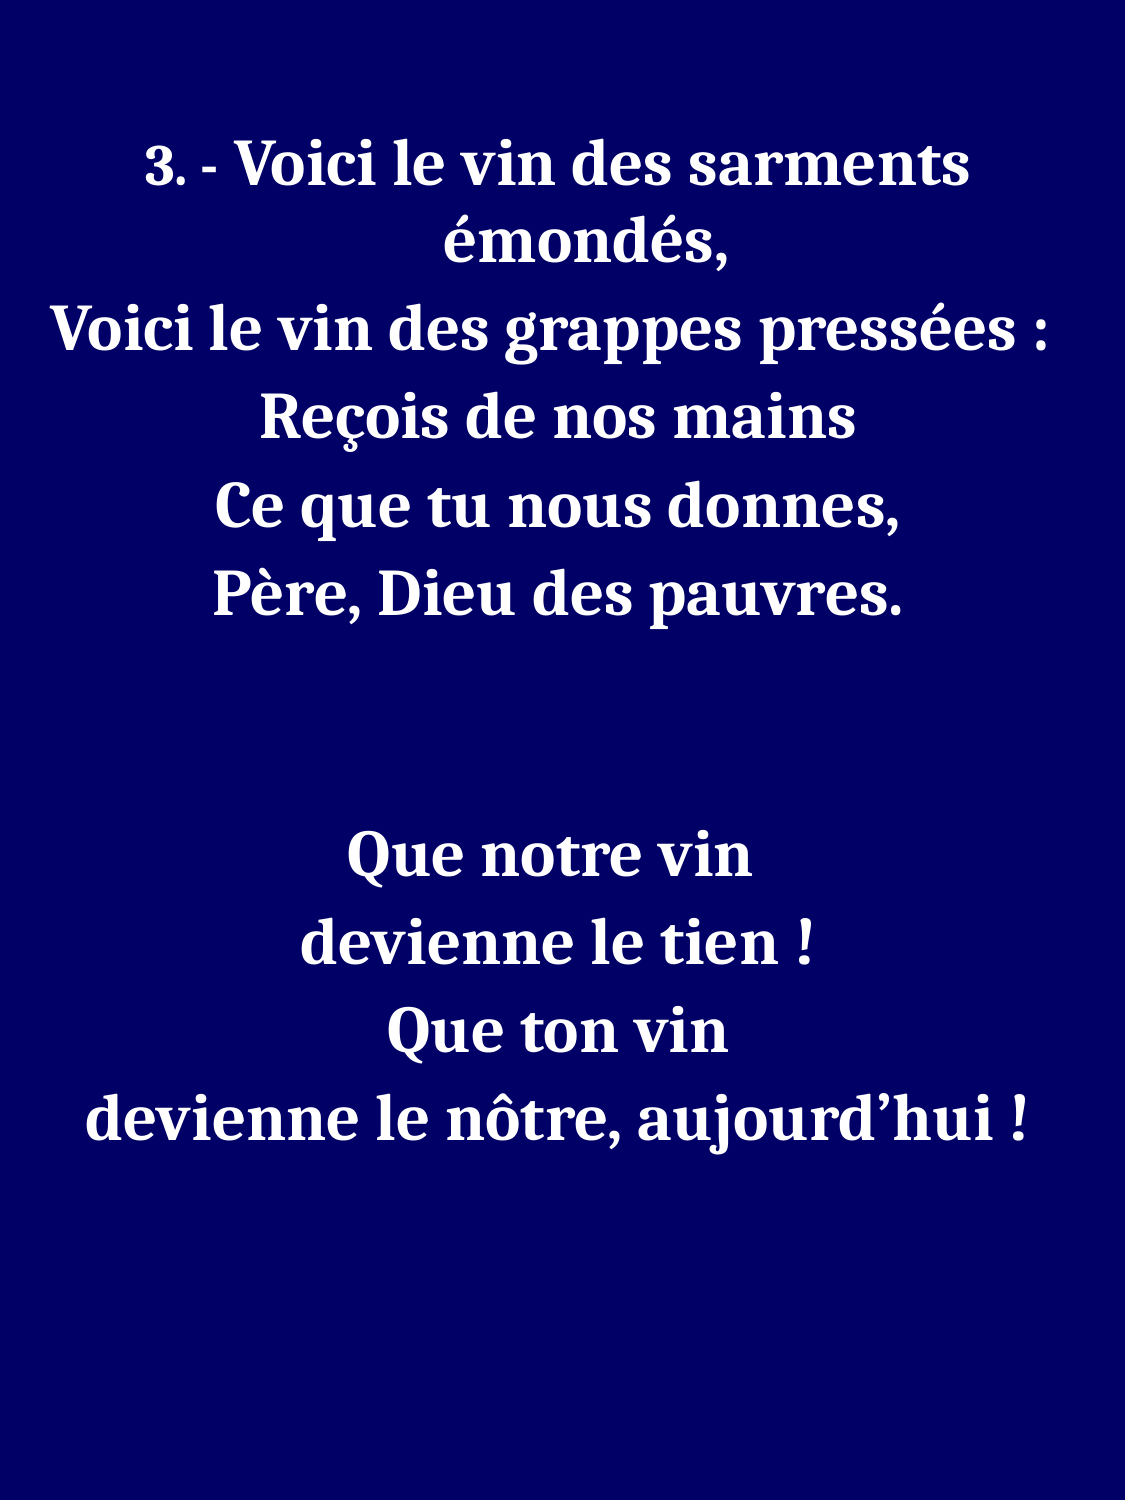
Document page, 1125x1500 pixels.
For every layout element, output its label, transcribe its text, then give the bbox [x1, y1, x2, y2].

text_box 3. - Voici le vin des sarments émondés, Voici le vin des grappes pressées : Reçois de nos mains Ce que tu nous donnes, Père, Dieu des pauvres. Que notre vin devienne le tien ! Que ton vin devienne le nôtre, aujourd’hui ! [11, 118, 1106, 1500]
